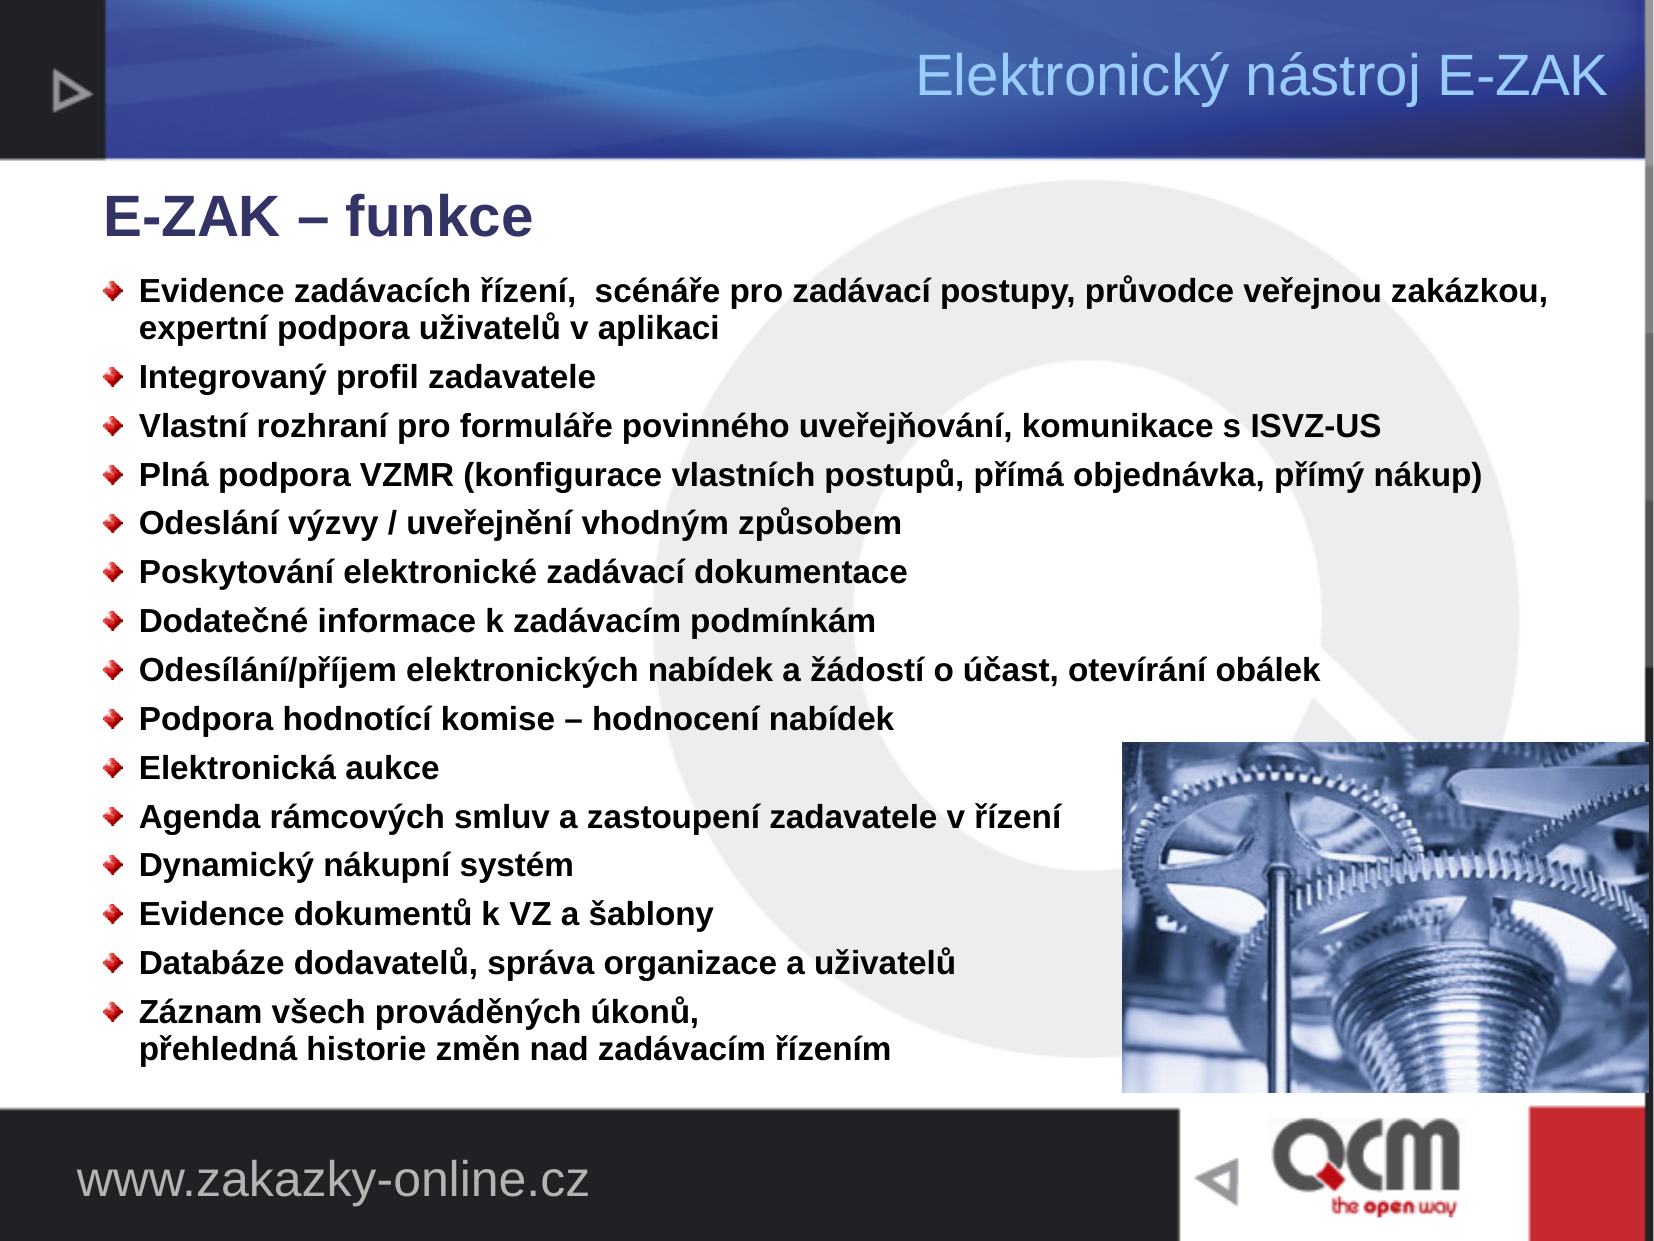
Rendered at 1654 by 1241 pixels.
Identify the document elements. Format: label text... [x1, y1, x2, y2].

picture [0, 0, 1654, 1241]
text_box E-ZAK – funkce Evidence zadávacích řízení, scénáře pro zadávací postupy, průvodce veřejnou zakázkou, expertní podpora uživatelů v aplikaci Integrovaný profil zadavatele Vlastní rozhraní pro formuláře povinného uveřejňování, komunikace s ISVZ-US Plná podpora VZMR (konfigurace vlastních postupů, přímá objednávka, přímý nákup) Odeslání výzvy / uveřejnění vhodným způsobem Poskytování elektronické zadávací dokumentace Dodatečné informace k zadávacím podmínkám Odesílání/příjem elektronických nabídek a žádostí o účast, otevírání obálek Podpora hodnotící komise – hodnocení nabídek Elektronická aukce Agenda rámcových smluv a zastoupení zadavatele v řízení Dynamický nákupní systém Evidence dokumentů k VZ a šablony Databáze dodavatelů, správa organizace a uživatelů Záznam všech prováděných úkonů, přehledná historie změn nad zadávacím řízením [88, 176, 1595, 1075]
